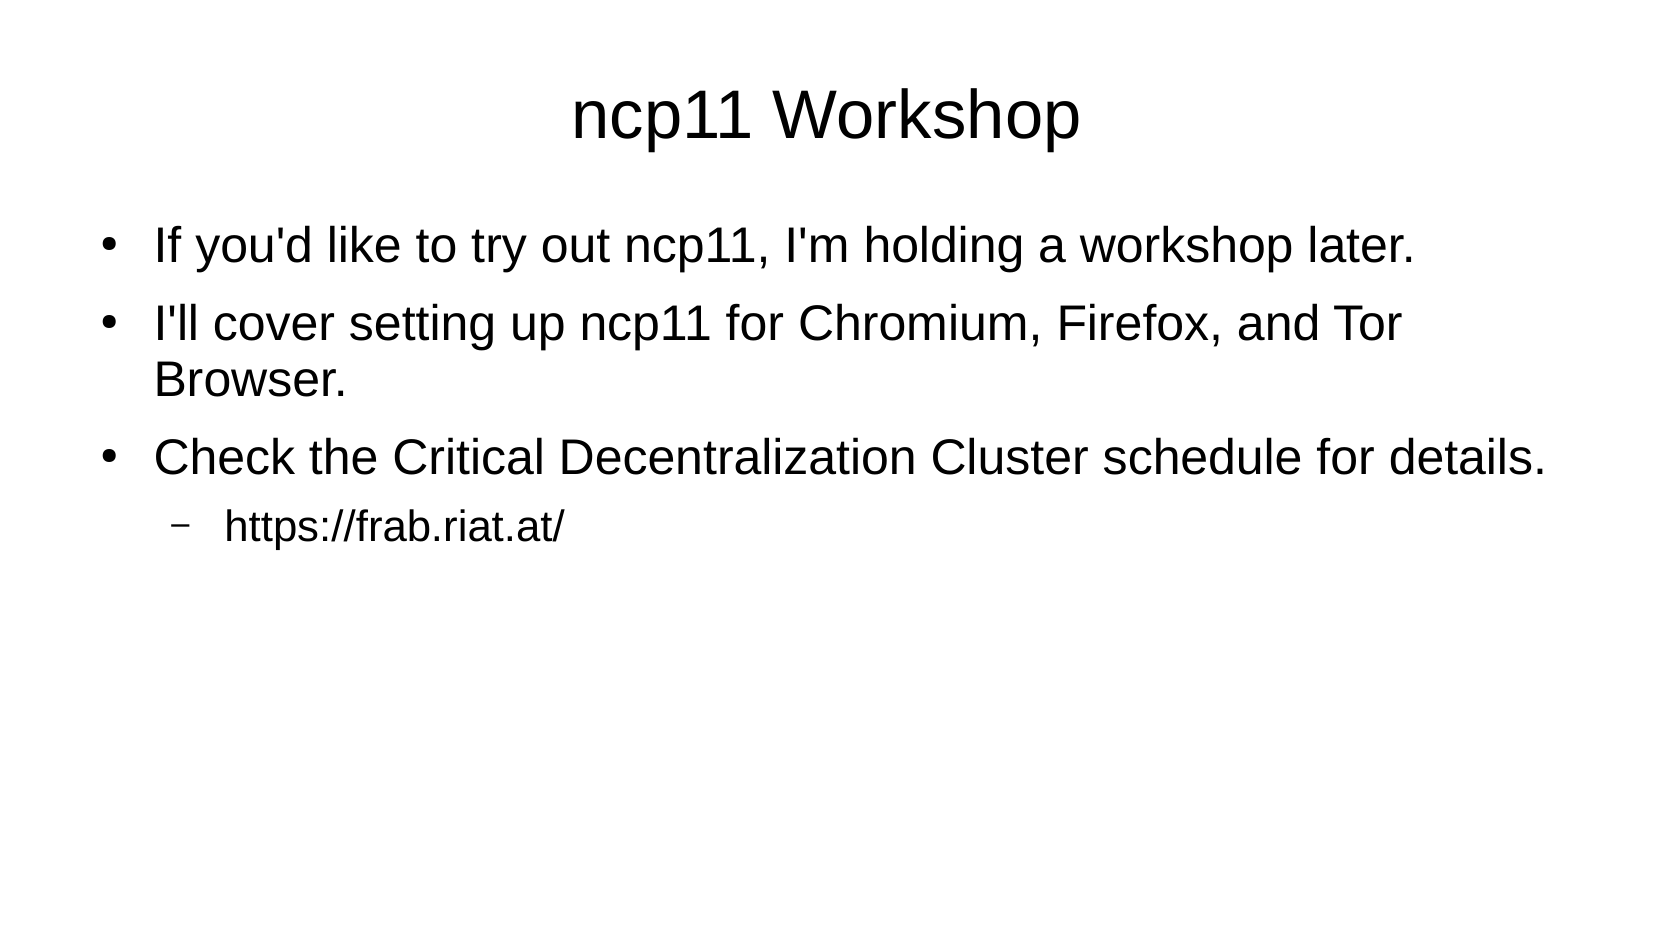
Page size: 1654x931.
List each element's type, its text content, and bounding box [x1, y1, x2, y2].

list If you'd like to try out ncp11, I'm holding a workshop later. I'll cover setting up ncp11 for Chromium, Firefox, and Tor Browser. Check the Critical Decentralization Cluster schedule for details. https://frab.riat.at/ [82, 217, 1571, 757]
title ncp11 Workshop [82, 37, 1571, 193]
